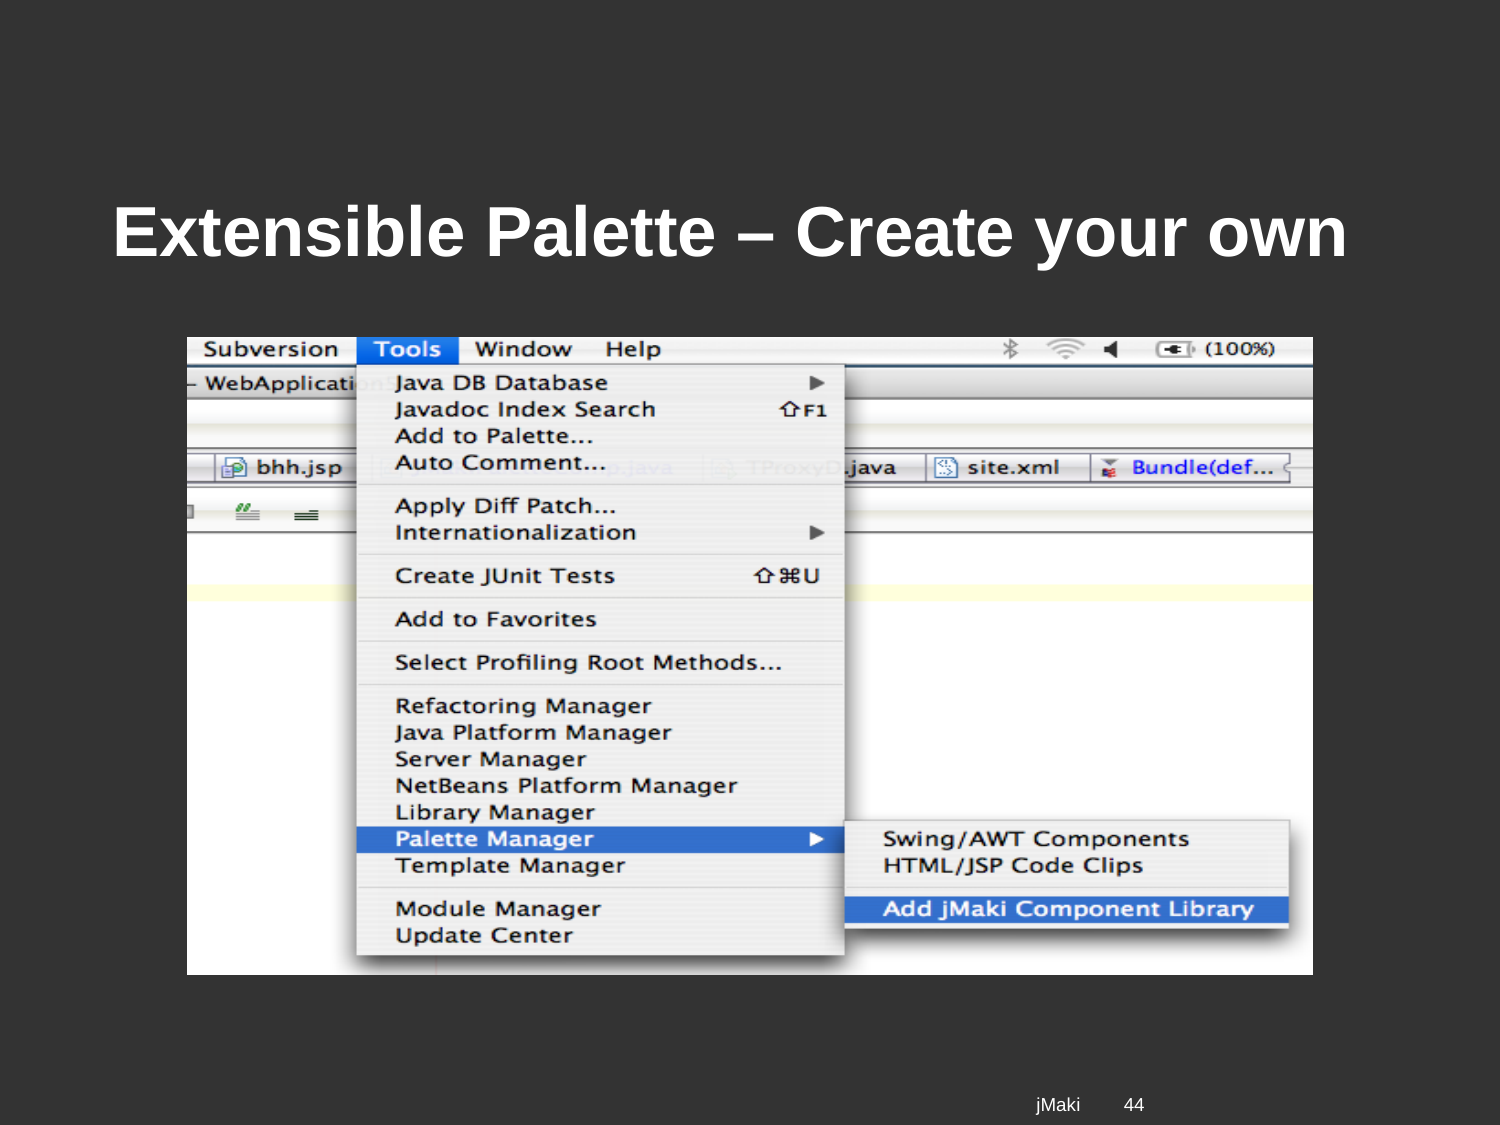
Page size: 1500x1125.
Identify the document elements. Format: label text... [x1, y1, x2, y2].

picture [187, 337, 1313, 976]
title Extensible Palette – Create your own [112, 119, 1417, 271]
